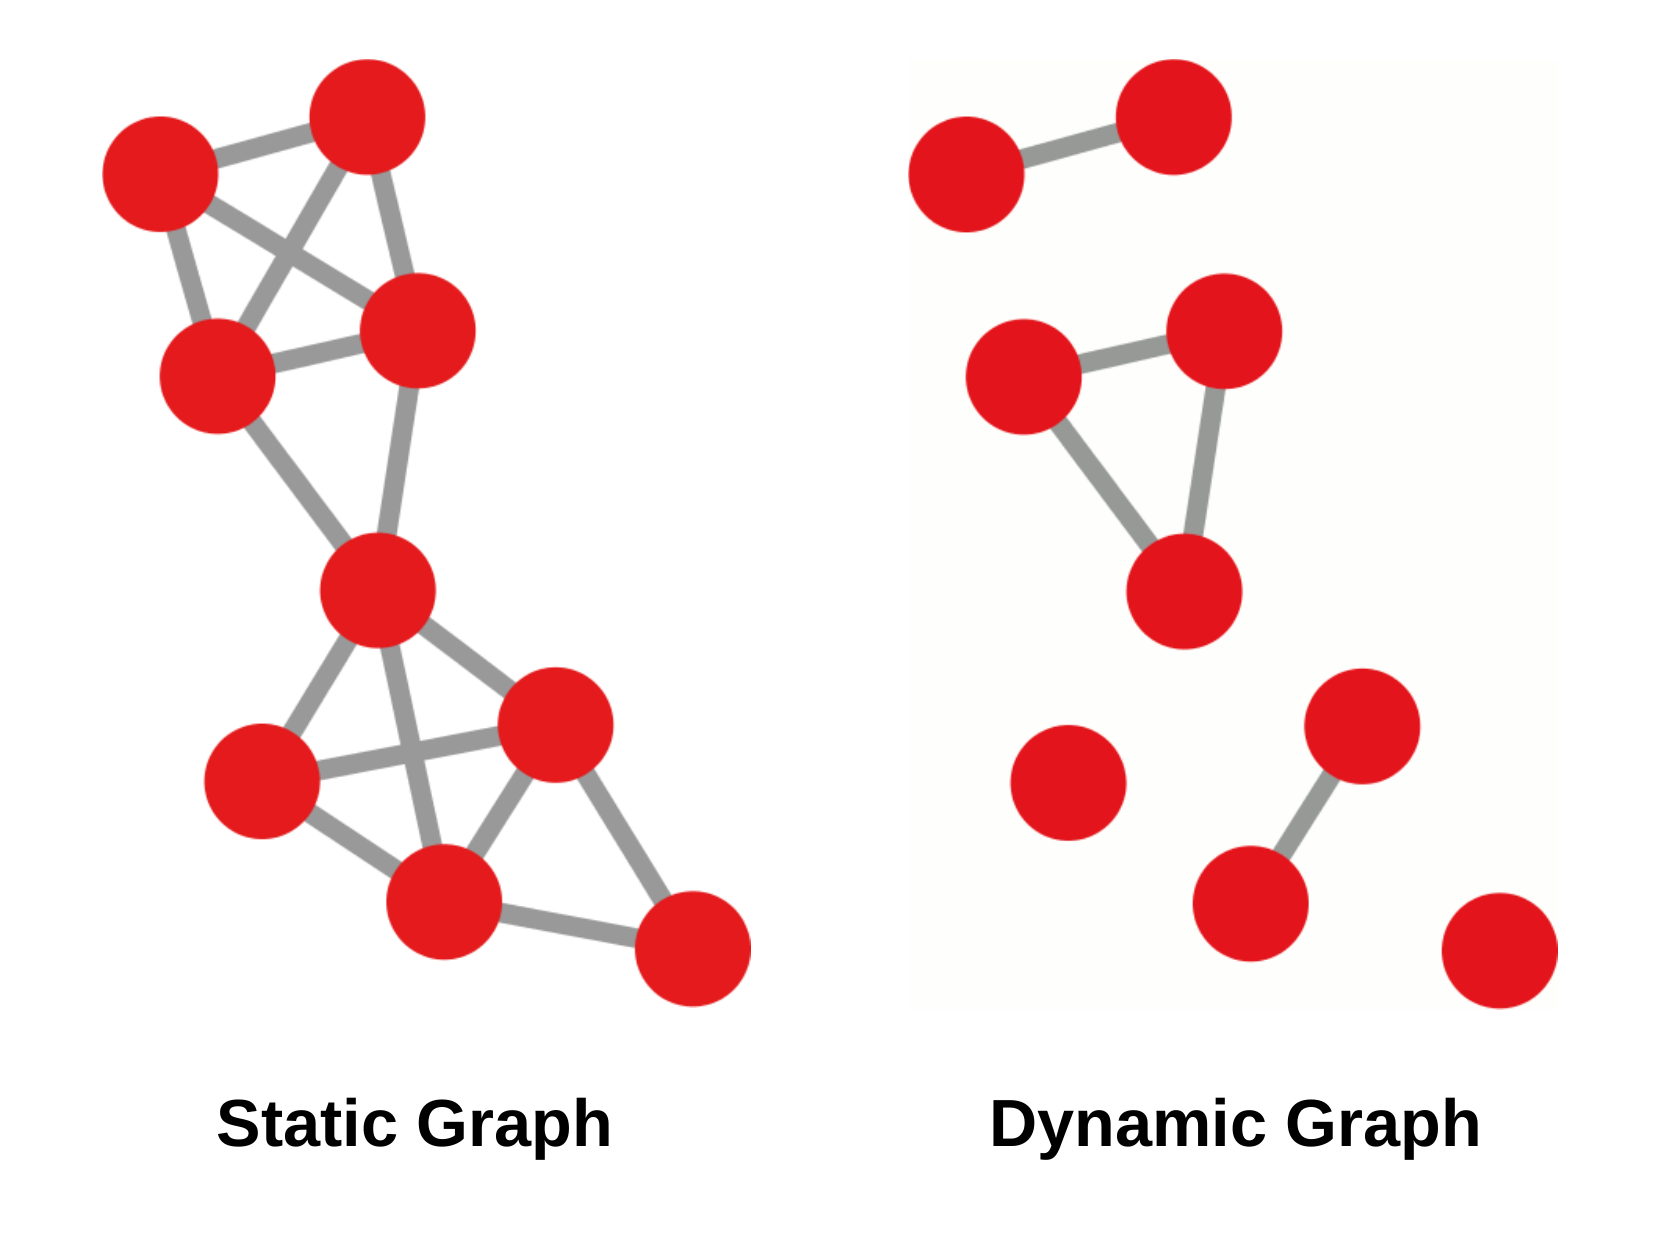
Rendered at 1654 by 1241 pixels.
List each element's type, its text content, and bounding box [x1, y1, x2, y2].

text_box Dynamic Graph [974, 1078, 1498, 1156]
text_box Static Graph [201, 1078, 664, 1156]
picture [908, 59, 1558, 1010]
picture [102, 59, 751, 1009]
